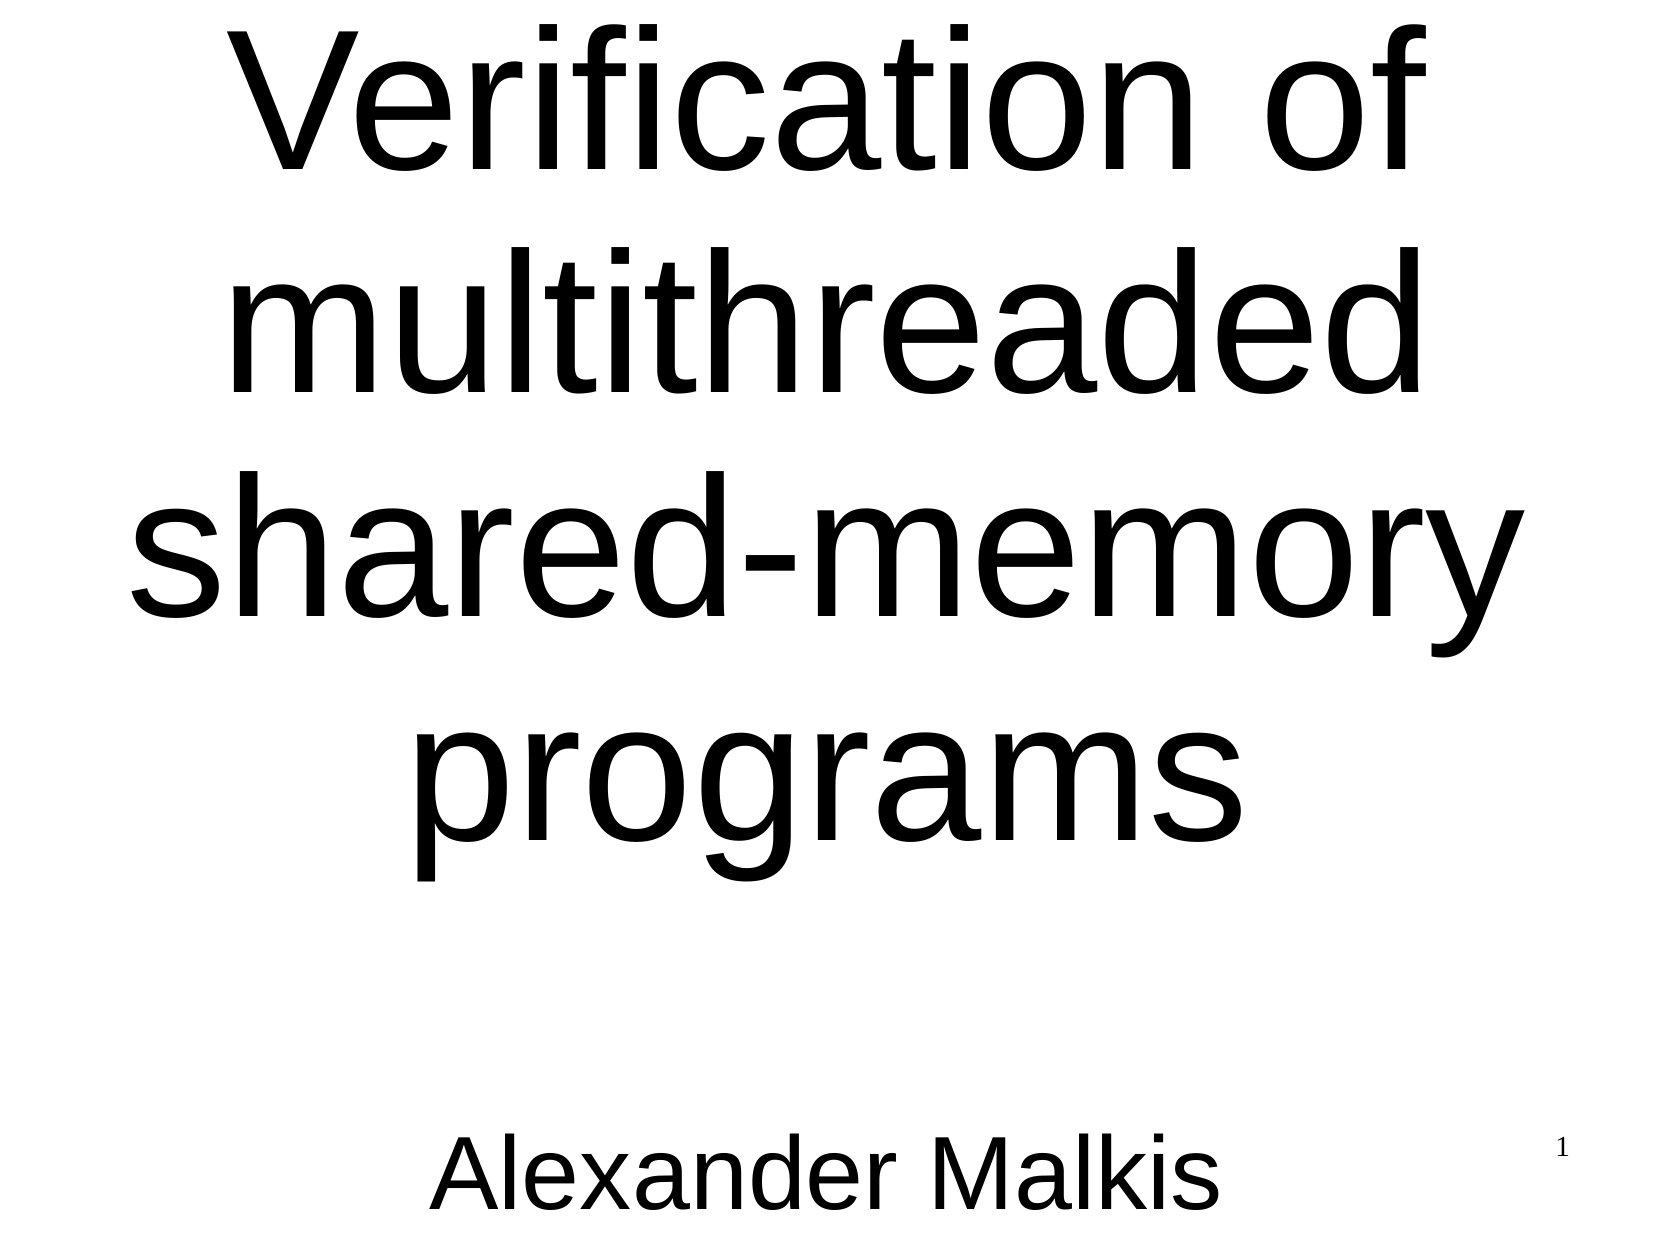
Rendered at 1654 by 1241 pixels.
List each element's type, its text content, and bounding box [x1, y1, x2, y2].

subtitle Verification of multithreaded shared-memory programs Alexander Malkis [0, 0, 1653, 1232]
